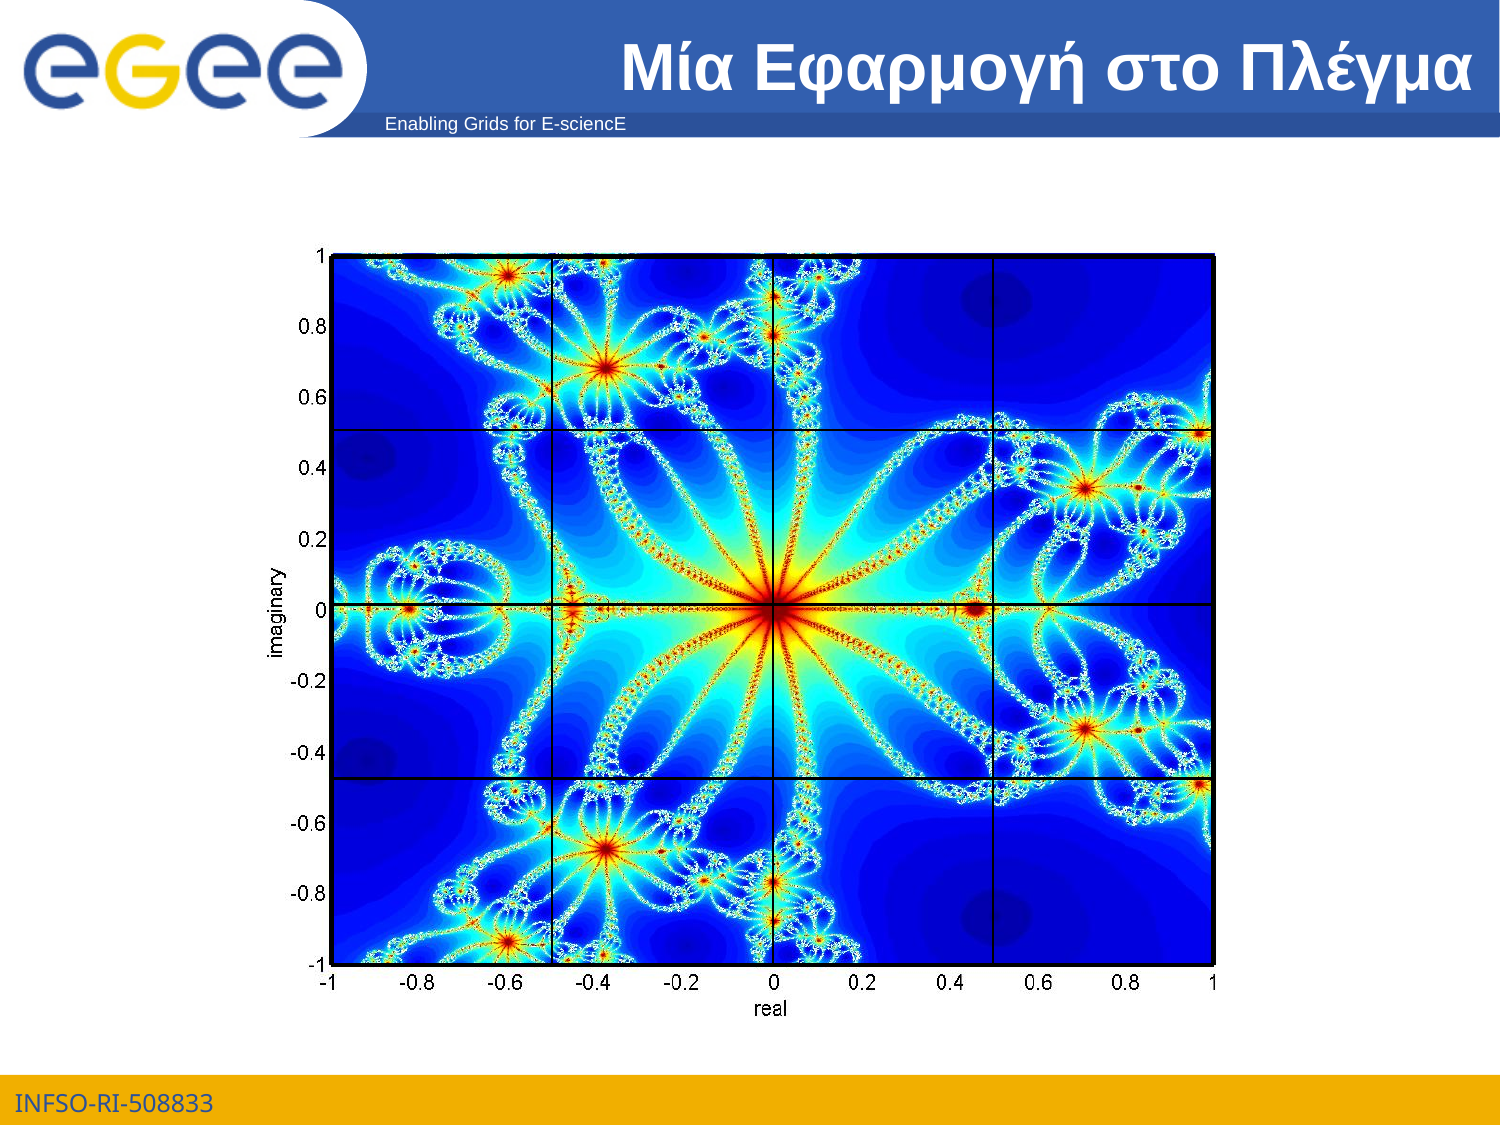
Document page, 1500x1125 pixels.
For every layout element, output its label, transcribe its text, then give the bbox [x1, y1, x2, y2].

chart [185, 187, 1321, 1058]
picture [18, 30, 349, 112]
title Μία Εφαρμογή στο Πλέγμα [369, 0, 1475, 195]
